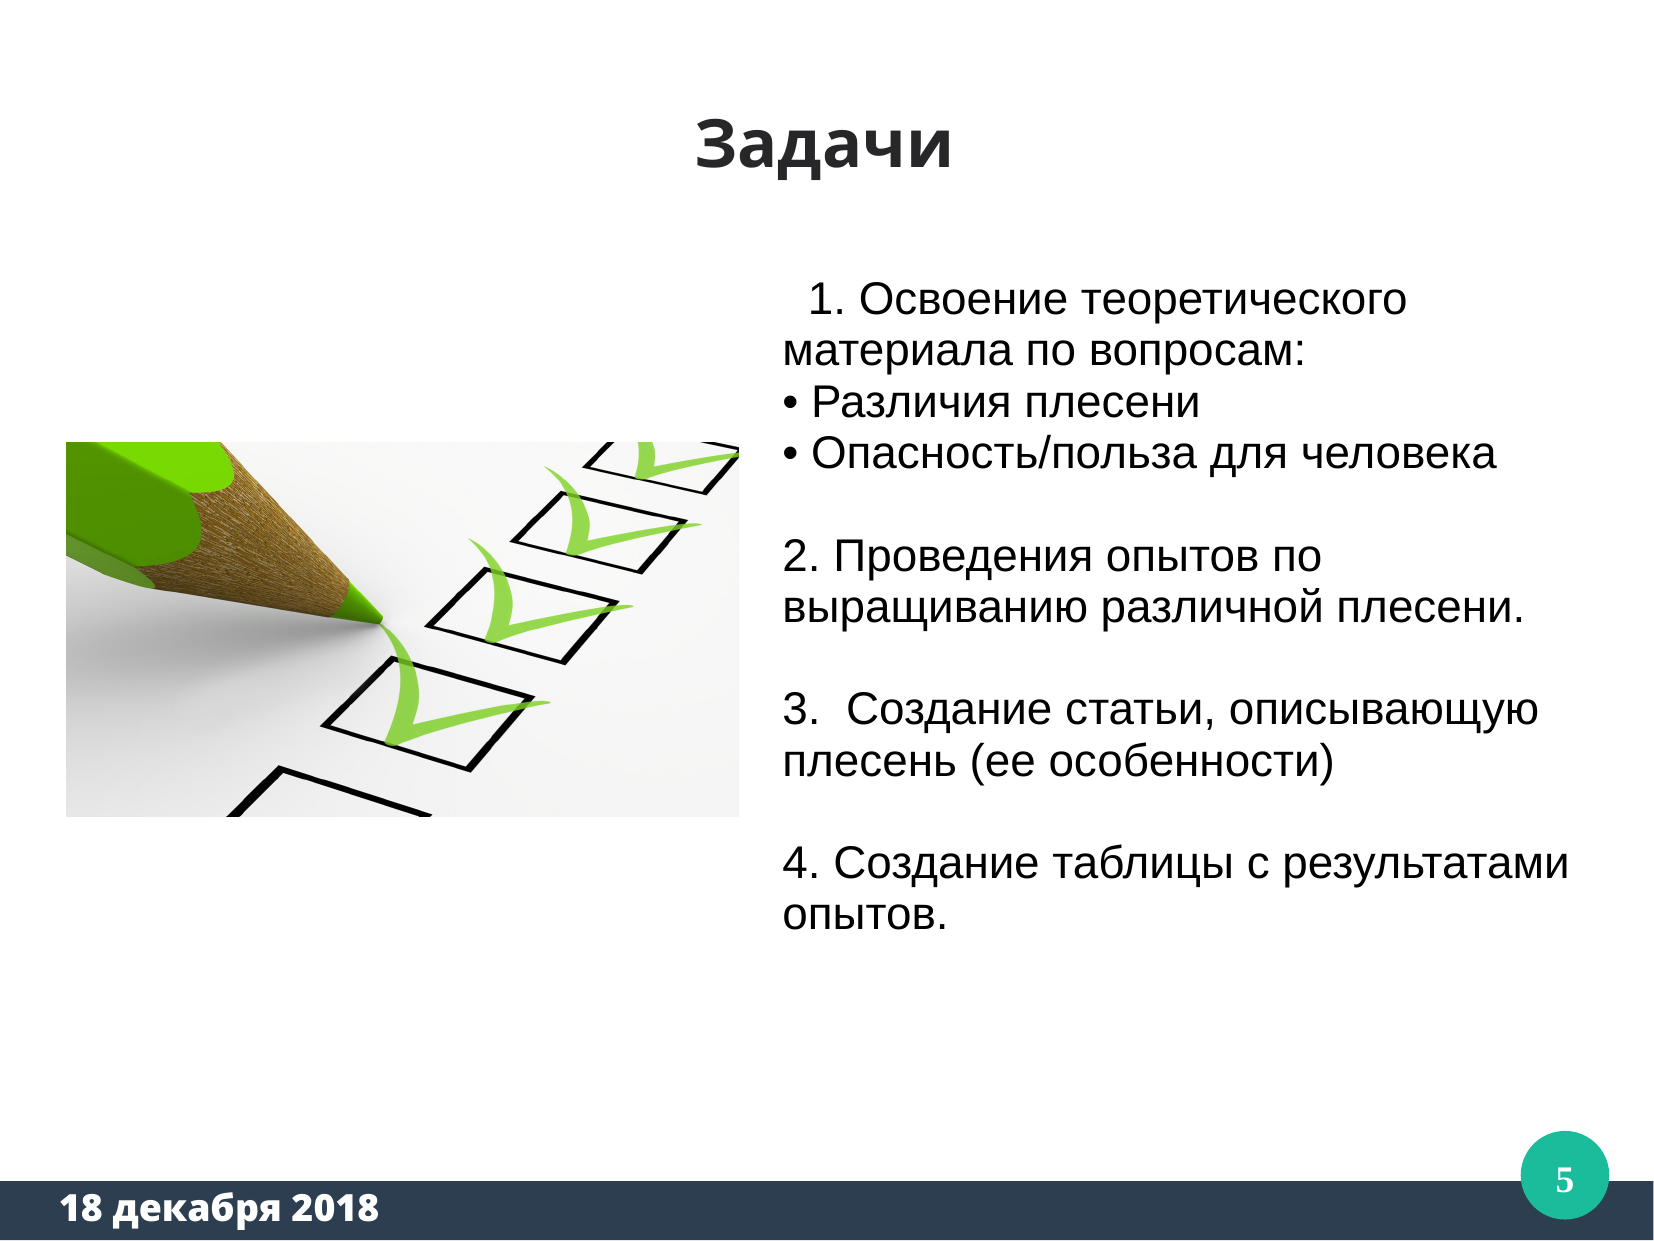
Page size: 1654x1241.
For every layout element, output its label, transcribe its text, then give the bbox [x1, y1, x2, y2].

text_box 1. Освоение теоретического материала по вопросам: • Различия плесени • Опасность/польза для человека 2. Проведения опытов по выращиванию различной плесени. 3. Создание статьи, описывающую плесень (ее особенности) 4. Создание таблицы с результатами опытов. [767, 265, 1637, 1152]
text_box Задачи [490, 88, 1159, 237]
text_box 5 [1505, 1152, 1625, 1211]
picture [66, 442, 739, 817]
